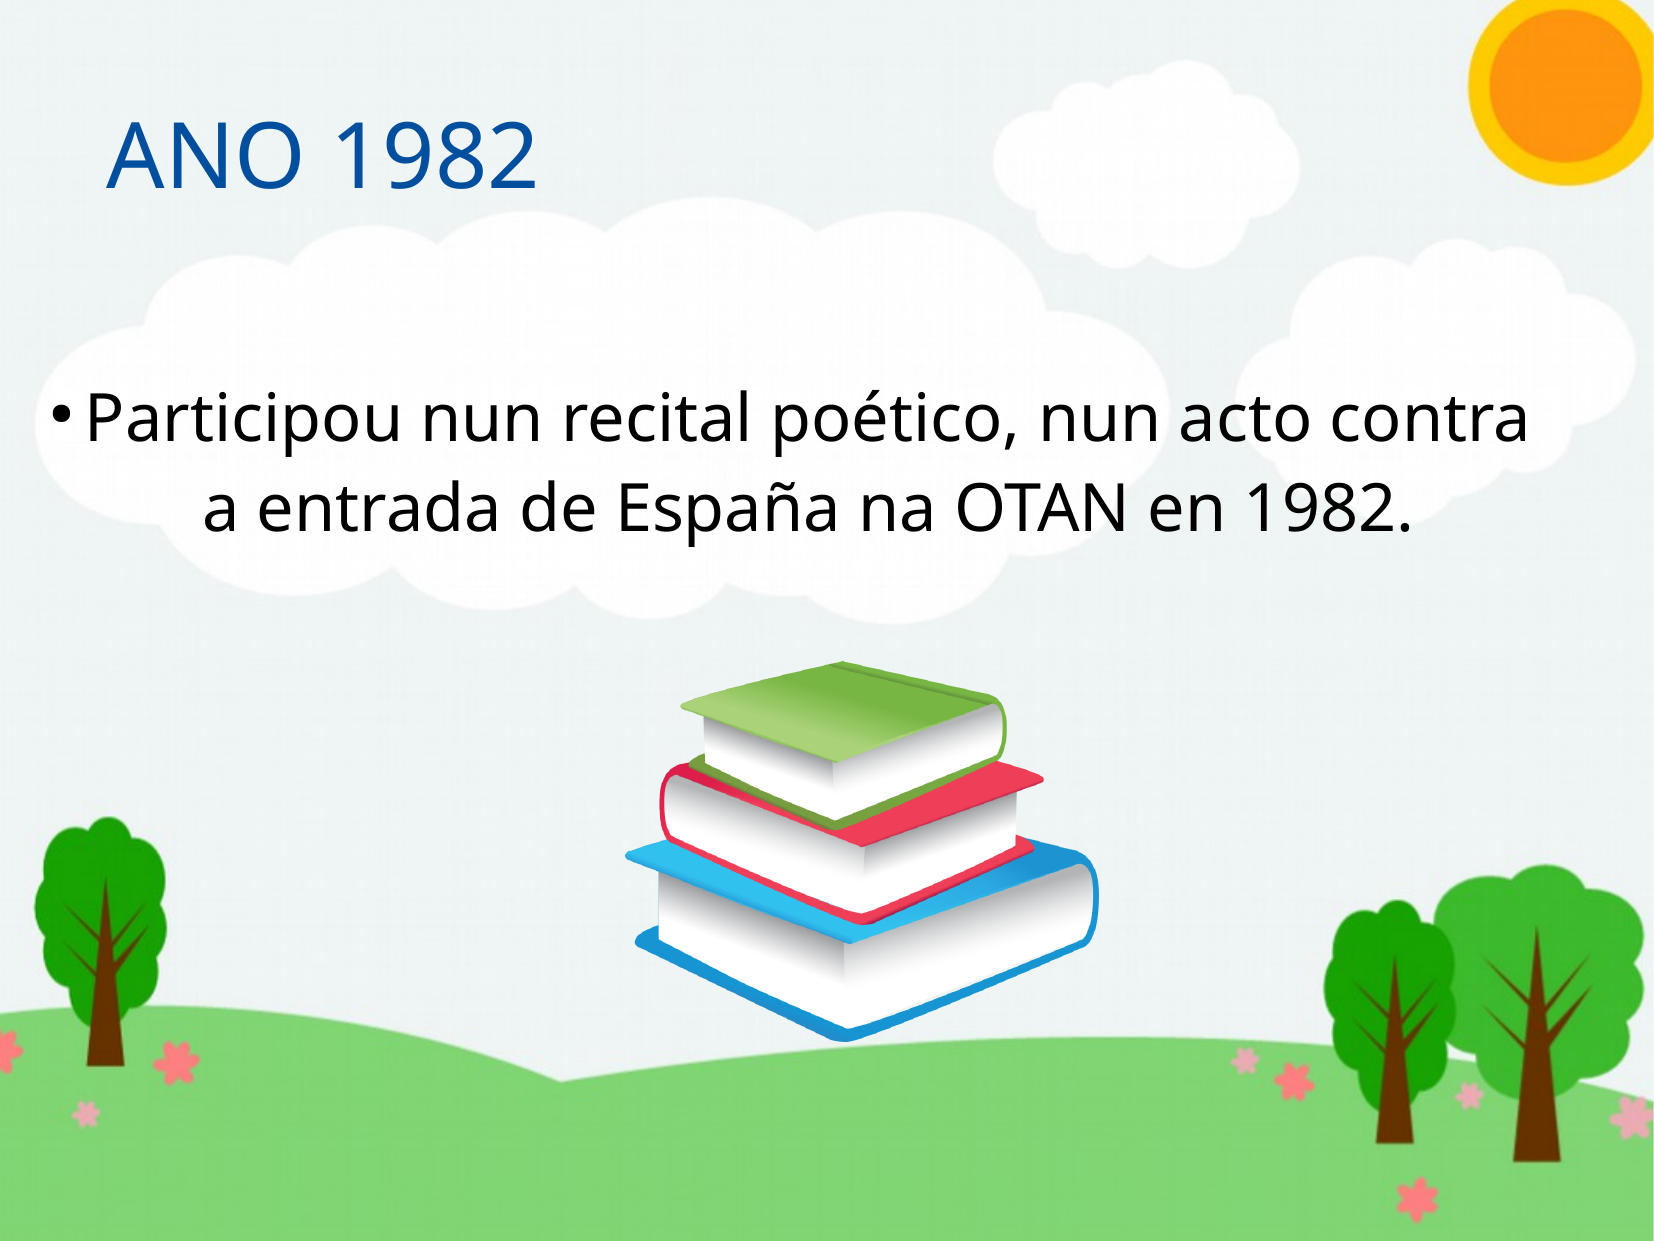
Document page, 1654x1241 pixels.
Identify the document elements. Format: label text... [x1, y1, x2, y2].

picture [0, 0, 1654, 1241]
title ANO 1982 [82, 49, 1571, 257]
subtitle Participou nun recital poético, nun acto contra a entrada de España na OTAN en 1982. [47, 307, 1536, 615]
